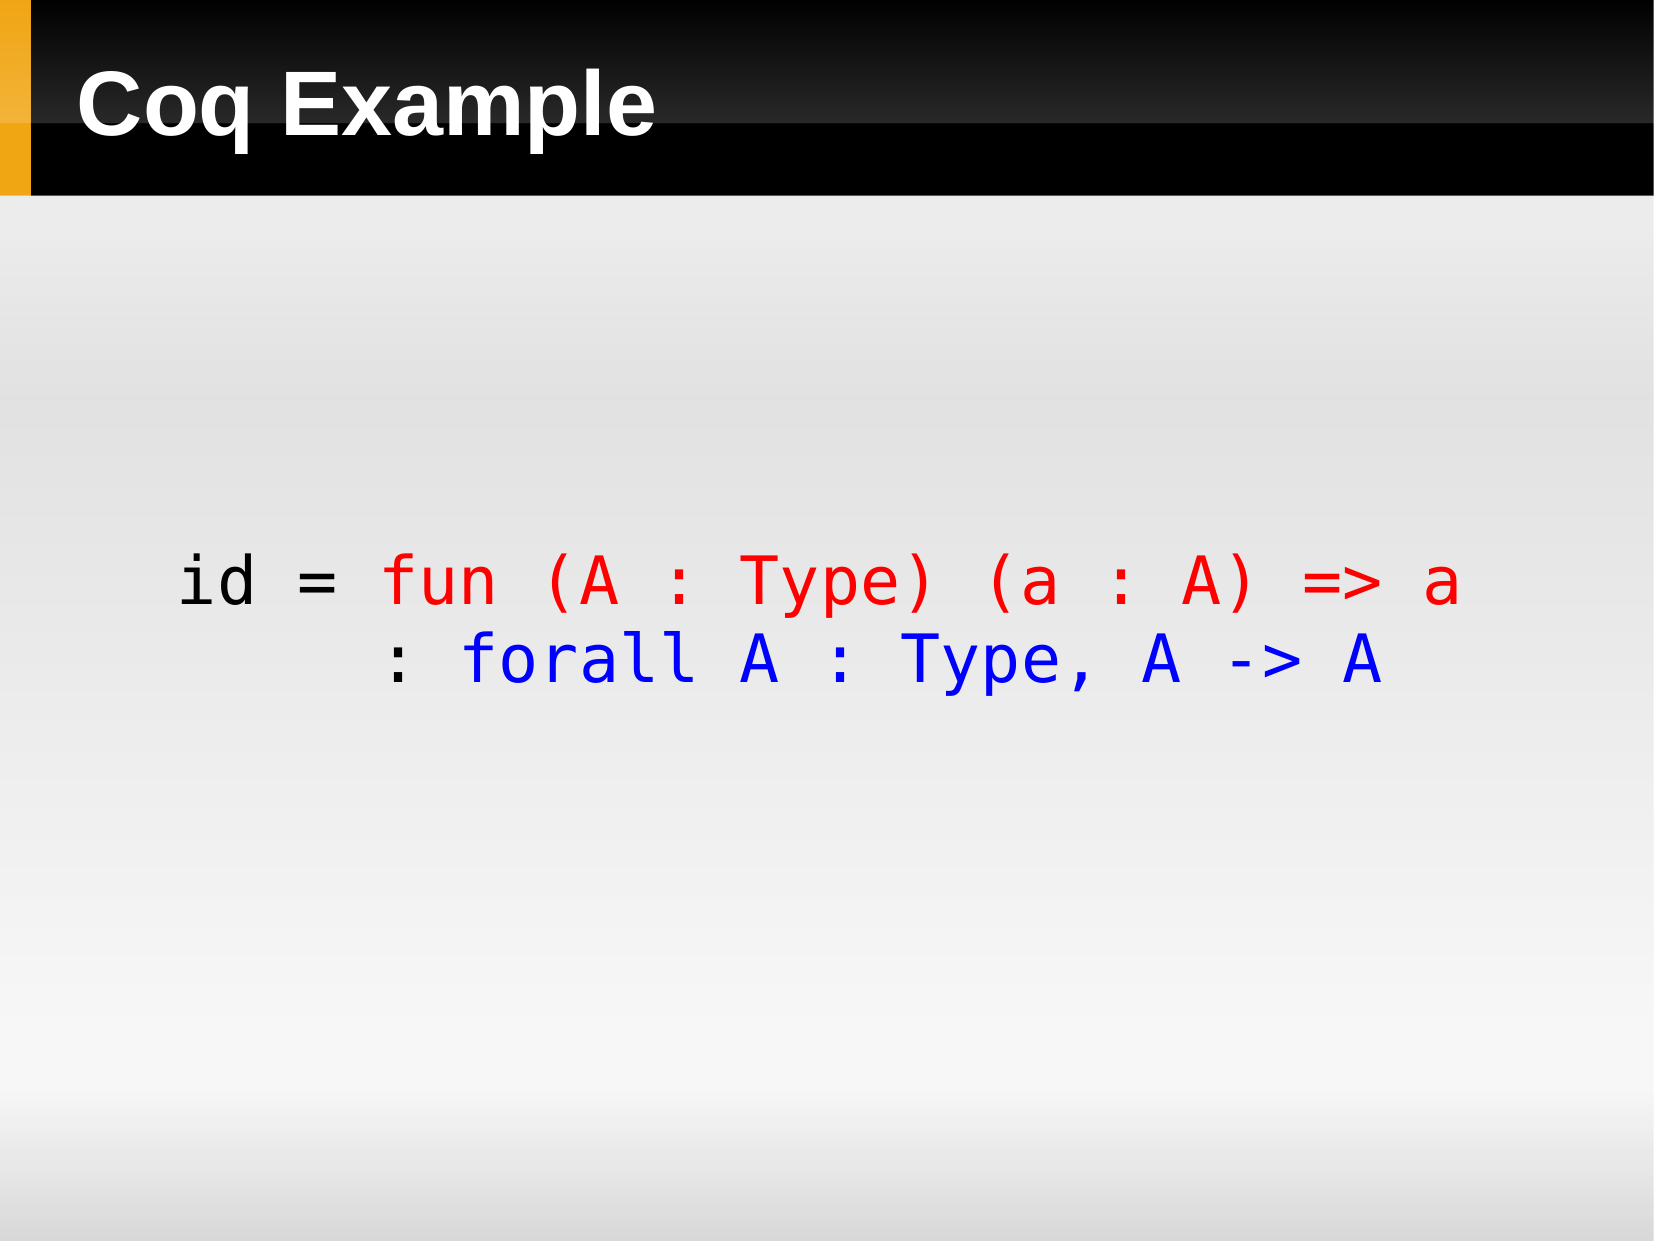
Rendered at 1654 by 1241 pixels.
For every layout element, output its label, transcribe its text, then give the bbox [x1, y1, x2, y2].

title Coq Example [76, 0, 1565, 208]
picture [0, 0, 1654, 1241]
text_box id = fun (A : Type) (a : A) => a : forall A : Type, A -> A [162, 534, 1492, 706]
